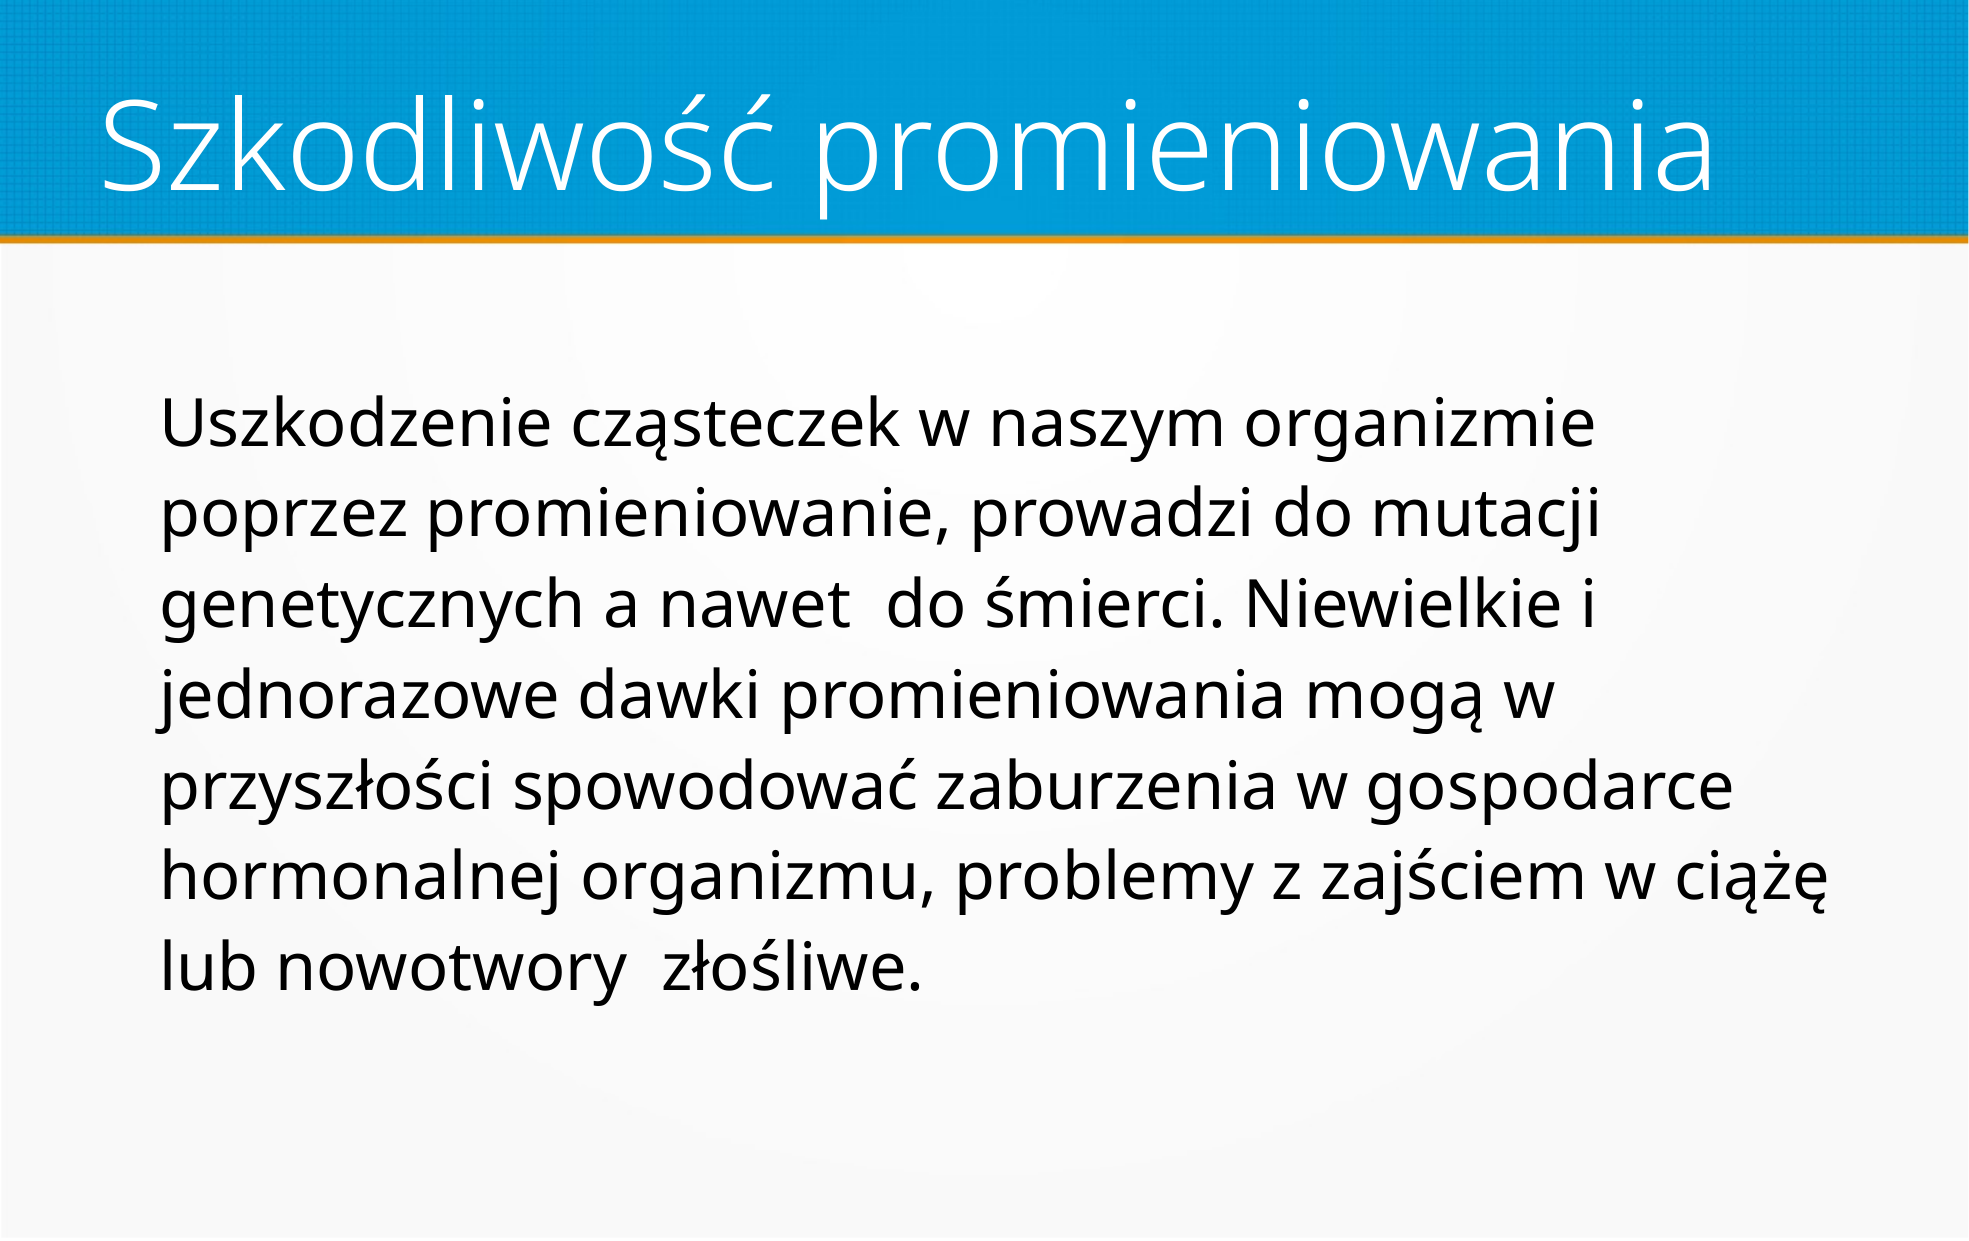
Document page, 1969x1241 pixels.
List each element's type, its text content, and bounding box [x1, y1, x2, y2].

list Uszkodzenie cząsteczek w naszym organizmie poprzez promieniowanie, prowadzi do mutacji genetycznych a nawet do śmierci. Niewielkie i jednorazowe dawki promieniowania mogą w przyszłości spowodować zaburzenia w gospodarce hormonalnej organizmu, problemy z zajściem w ciążę lub nowotwory złośliwe. [88, 374, 1850, 1140]
title Szkodliwość promieniowania [98, 19, 1870, 227]
picture [0, 233, 1969, 1241]
